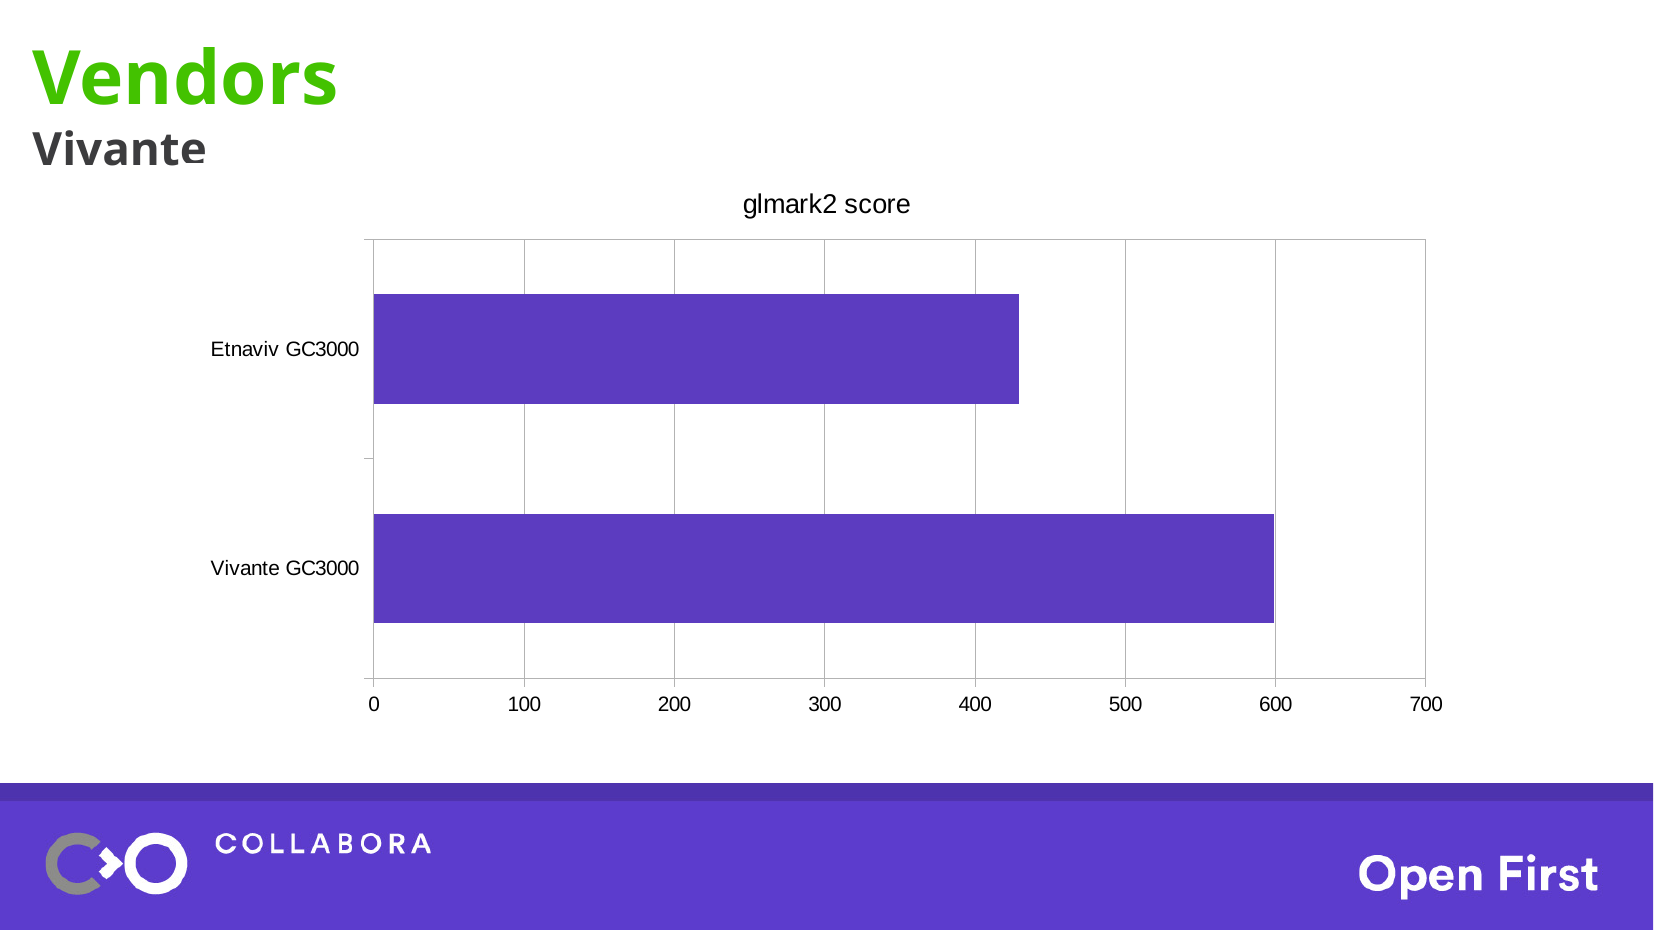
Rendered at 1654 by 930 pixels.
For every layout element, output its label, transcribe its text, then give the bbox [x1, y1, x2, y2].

title Vendors Vivante [32, 29, 1605, 193]
picture [0, 0, 1654, 930]
chart [184, 163, 1469, 728]
